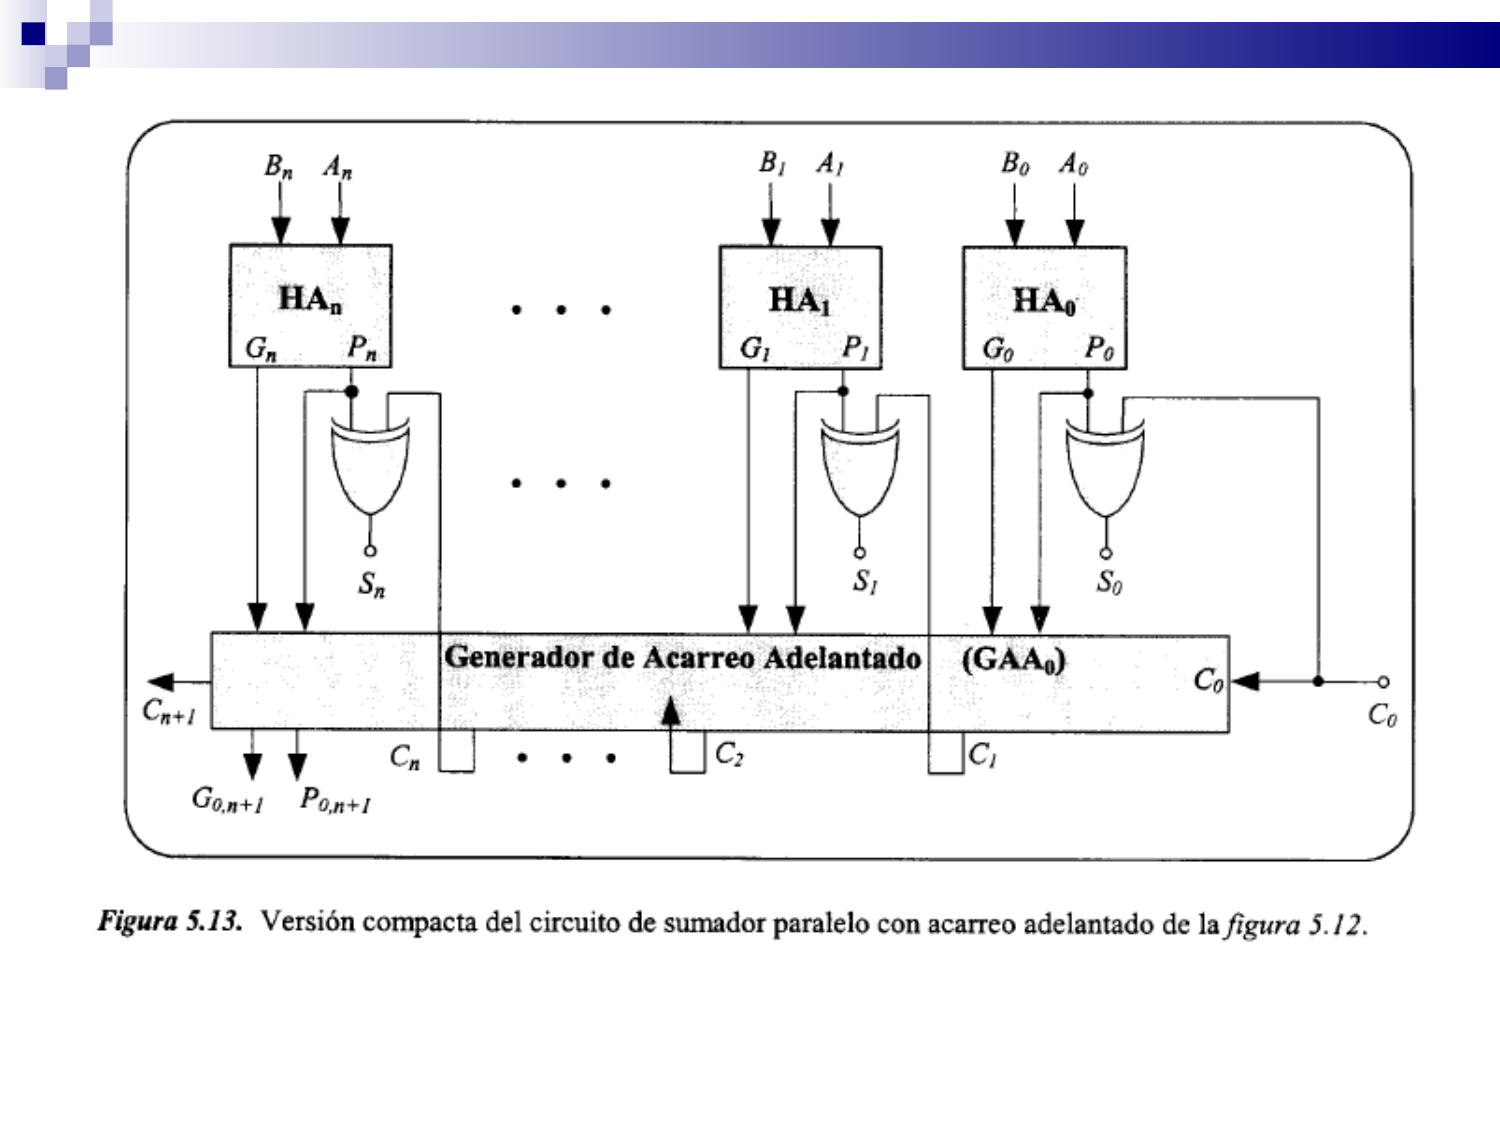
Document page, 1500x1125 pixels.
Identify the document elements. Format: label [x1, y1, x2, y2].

picture [53, 101, 1459, 966]
